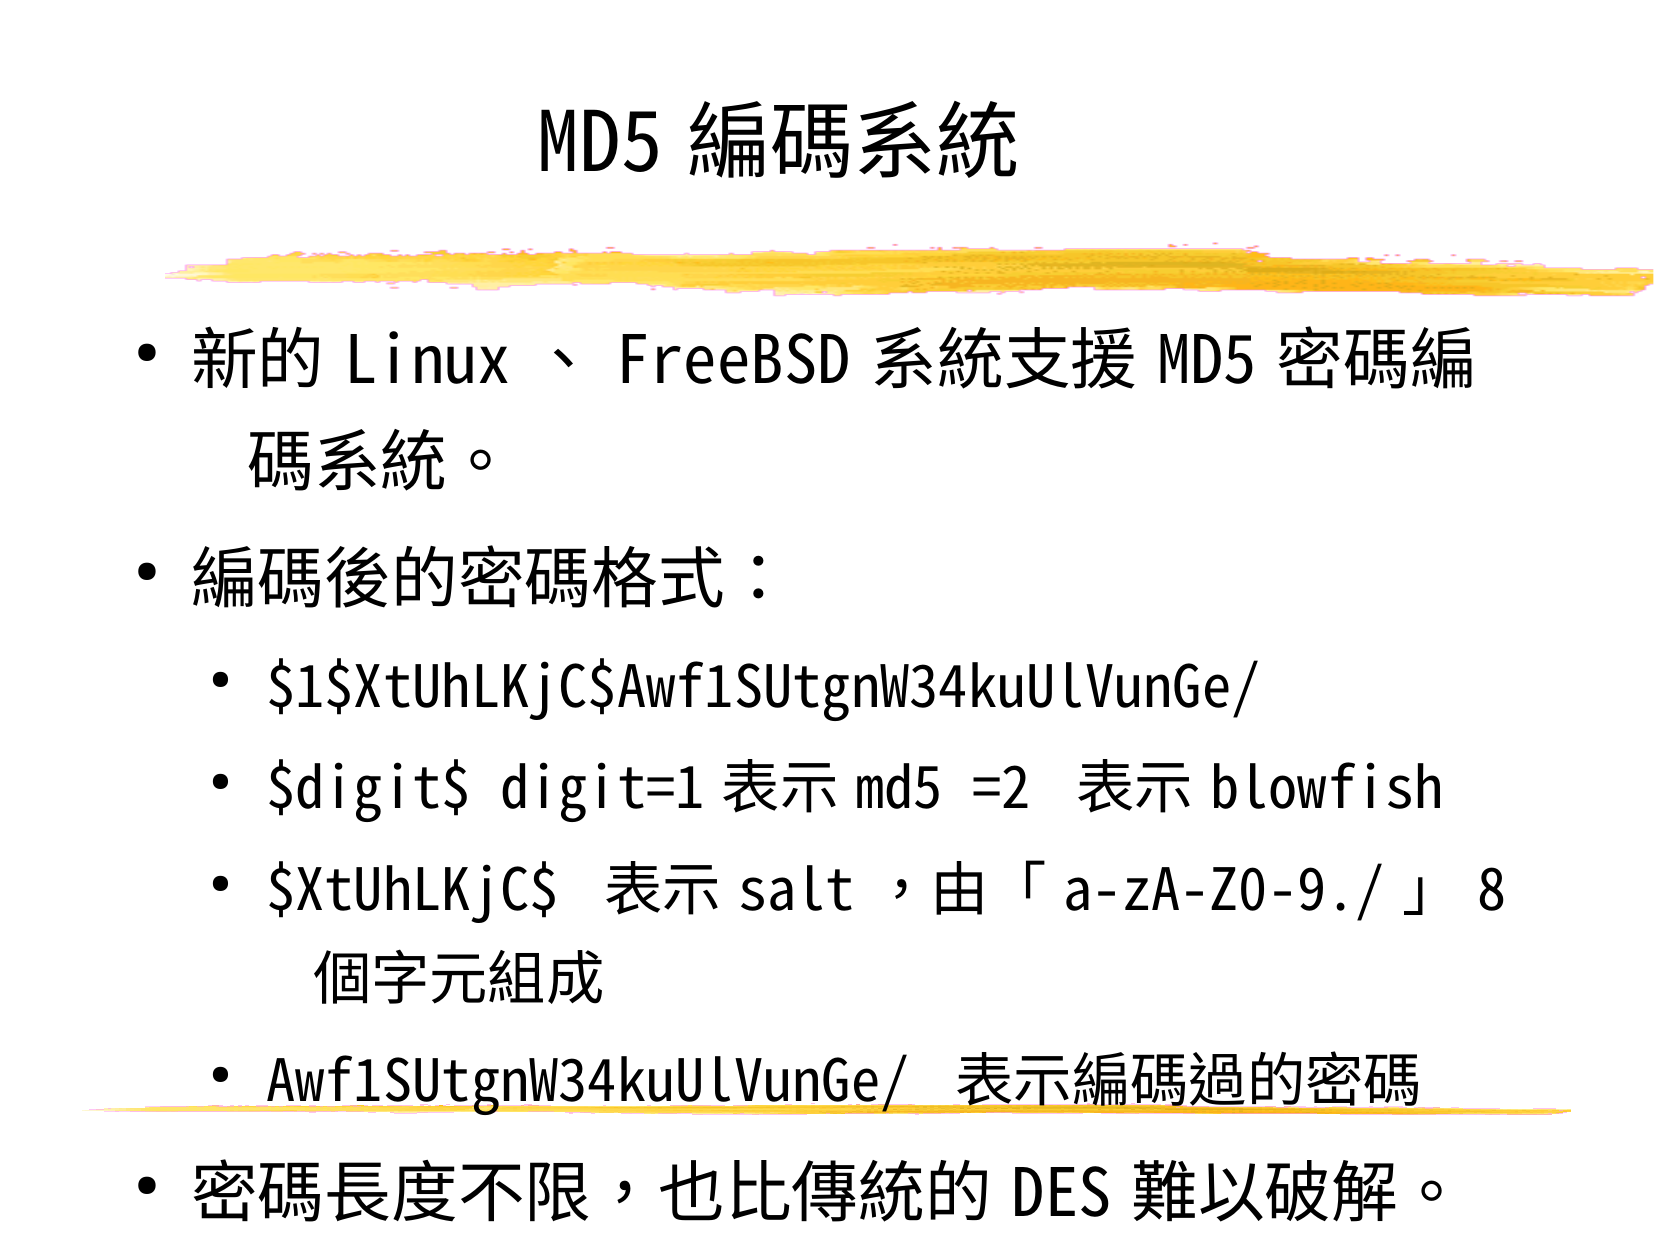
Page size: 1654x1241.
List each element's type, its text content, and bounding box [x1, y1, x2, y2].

title MD5編碼系統 [76, 28, 1482, 235]
picture [82, 1102, 135, 1117]
list 新的Linux、FreeBSD系統支援MD5密碼編碼系統。 編碼後的密碼格式： $1$XtUhLKjC$Awf1SUtgnW34kuUlVunGe/ $digit$ digit=1表示md5 =2 表示blowfish $XtUhLKjC$ 表示salt，由「a-zA-Z0-9./」8個字元組成 Awf1SUtgnW34kuUlVunGe/ 表示編碼過的密碼 密碼長度不限，也比傳統的DES難以破解。 [135, 300, 1541, 1207]
picture [165, 237, 1654, 308]
picture [1541, 1102, 1571, 1117]
